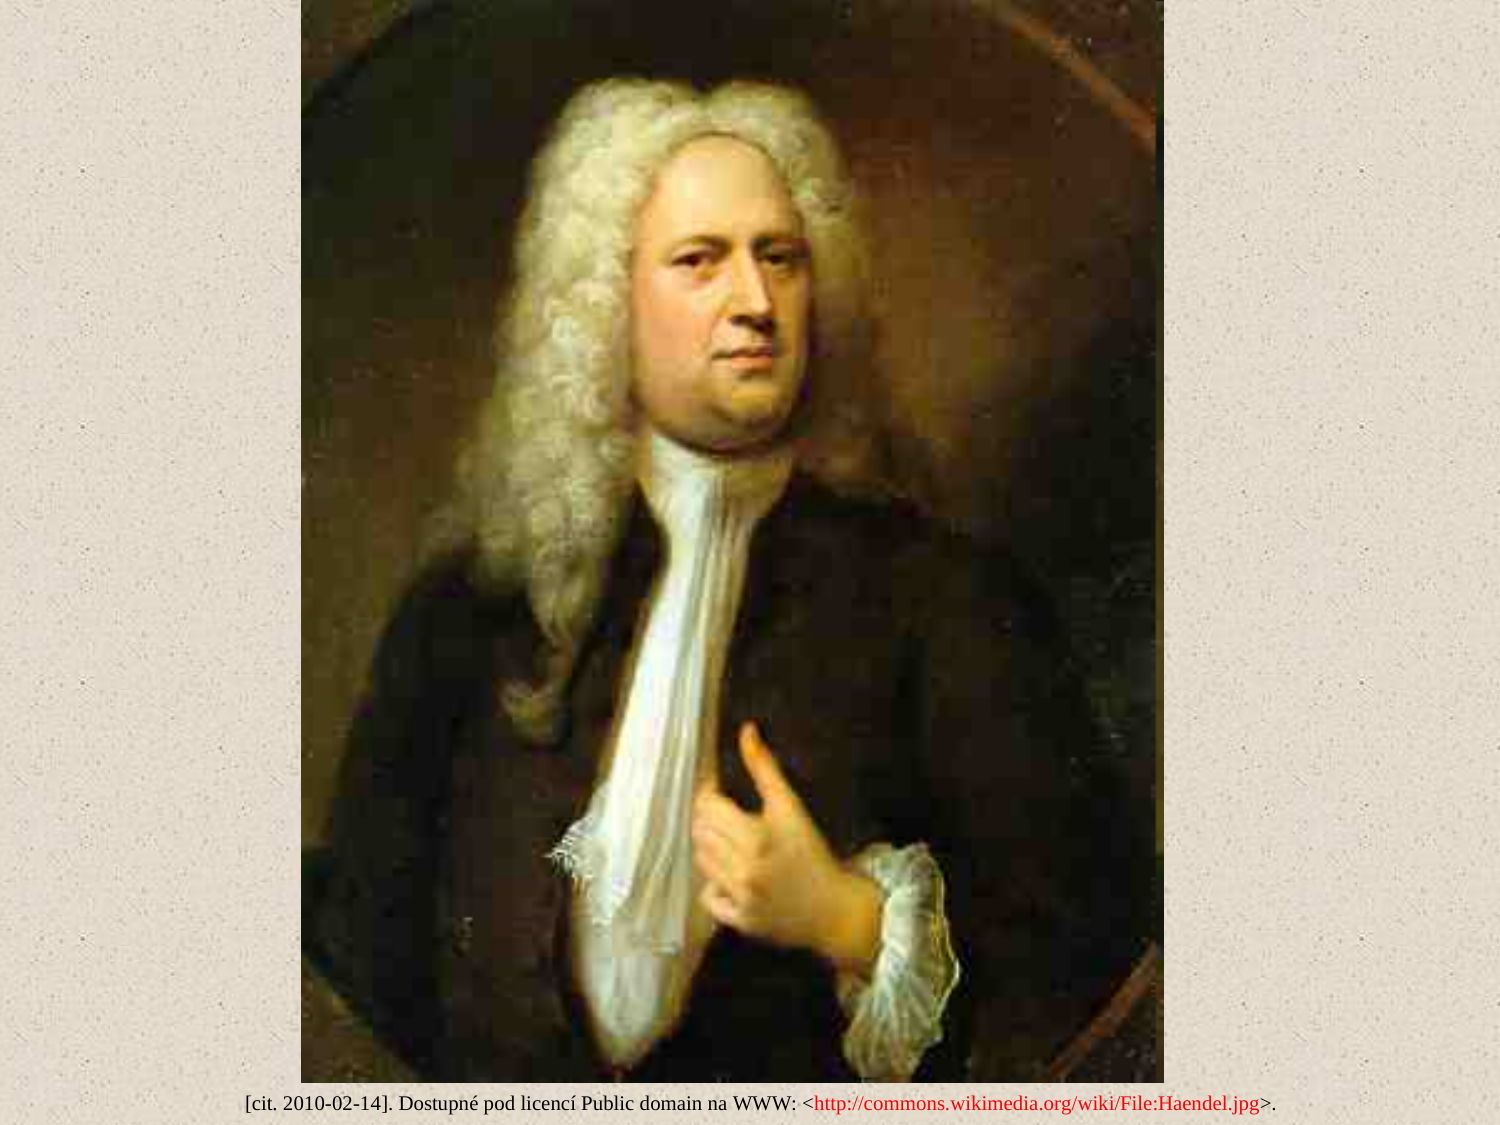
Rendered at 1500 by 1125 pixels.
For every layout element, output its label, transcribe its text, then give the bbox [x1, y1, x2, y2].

picture [0, 0, 1500, 1125]
text_box [cit. 2010-02-14]. Dostupné pod licencí Public domain na WWW: <http://commons.wikimedia.org/wiki/File:Haendel.jpg>. [230, 1082, 1341, 1125]
